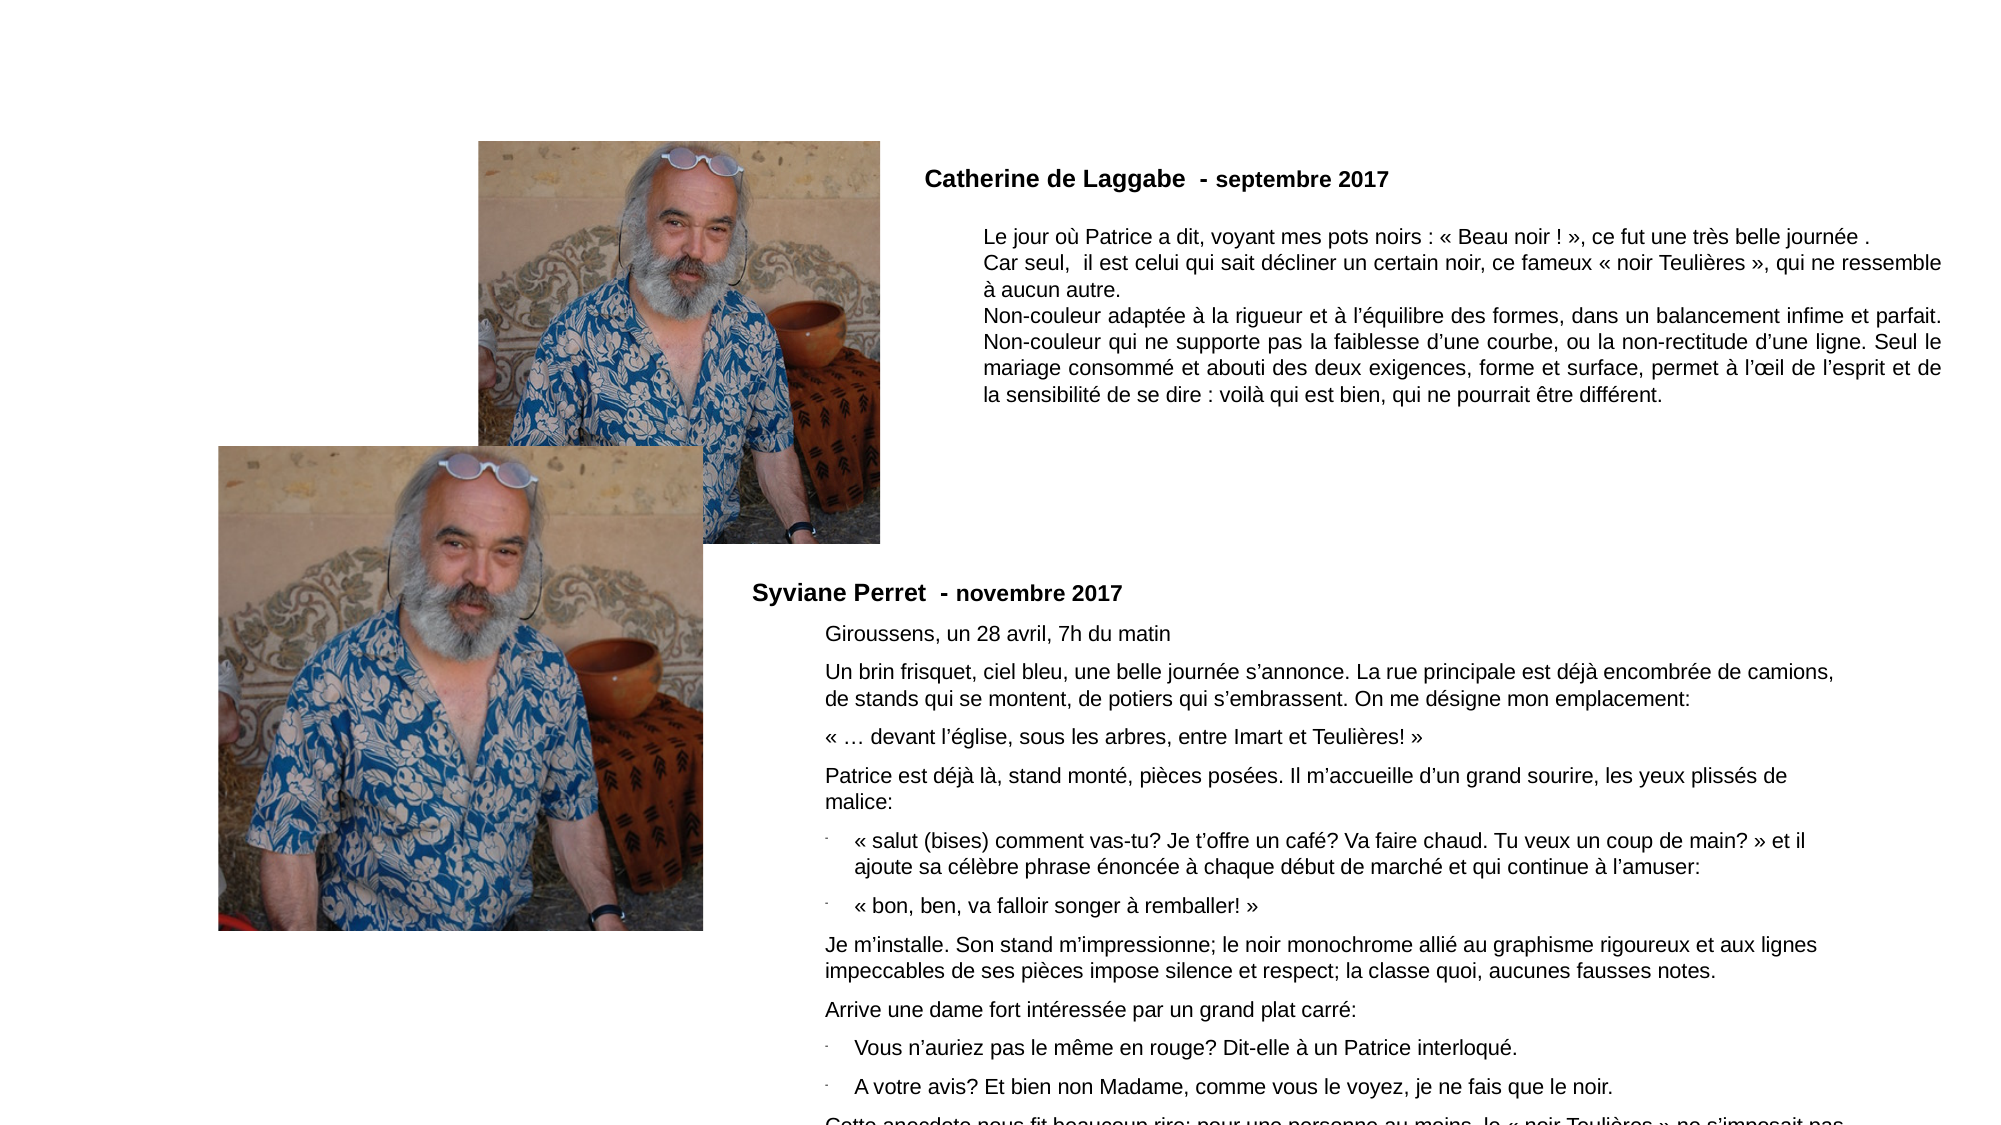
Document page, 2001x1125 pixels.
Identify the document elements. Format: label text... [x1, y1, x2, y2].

picture [218, 141, 881, 931]
text_box Syviane Perret - novembre 2017 Giroussens, un 28 avril, 7h du matin Un brin frisquet, ciel bleu, une belle journée s’annonce. La rue principale est déjà encombrée de camions, de stands qui se montent, de potiers qui s’embrassent. On me désigne mon emplacement: « … devant l’église, sous les arbres, entre Imart et Teulières! » Patrice est déjà là, stand monté, pièces posées. Il m’accueille d’un grand sourire, les yeux plissés de malice: « salut (bises) comment vas-tu? Je t’offre un café? Va faire chaud. Tu veux un coup de main? » et il ajoute sa célèbre phrase énoncée à chaque début de marché et qui continue à l’amuser: « bon, ben, va falloir songer à remballer! » Je m’installe. Son stand m’impressionne; le noir monochrome allié au graphisme rigoureux et aux lignes impeccables de ses pièces impose silence et respect; la classe quoi, aucunes fausses notes. Arrive une dame fort intéressée par un grand plat carré: Vous n’auriez pas le même en rouge? Dit-elle à un Patrice interloqué. A votre avis? Et bien non Madame, comme vous le voyez, je ne fais que le noir. Cette anecdote nous fit beaucoup rire; pour une personne au moins, le « noir Teulières » ne s’imposait pas comme une évidence! [737, 569, 1878, 1125]
text_box Catherine de Laggabe - septembre 2017 Le jour où Patrice a dit, voyant mes pots noirs : « Beau noir ! », ce fut une très belle journée . Car seul, il est celui qui sait décliner un certain noir, ce fameux « noir Teulières », qui ne ressemble à aucun autre. Non-couleur adaptée à la rigueur et à l’équilibre des formes, dans un balancement infime et parfait. Non-couleur qui ne supporte pas la faiblesse d’une courbe, ou la non-rectitude d’une ligne. Seul le mariage consommé et abouti des deux exigences, forme et surface, permet à l’œil de l’esprit et de la sensibilité de se dire : voilà qui est bien, qui ne pourrait être différent. [909, 155, 1959, 414]
